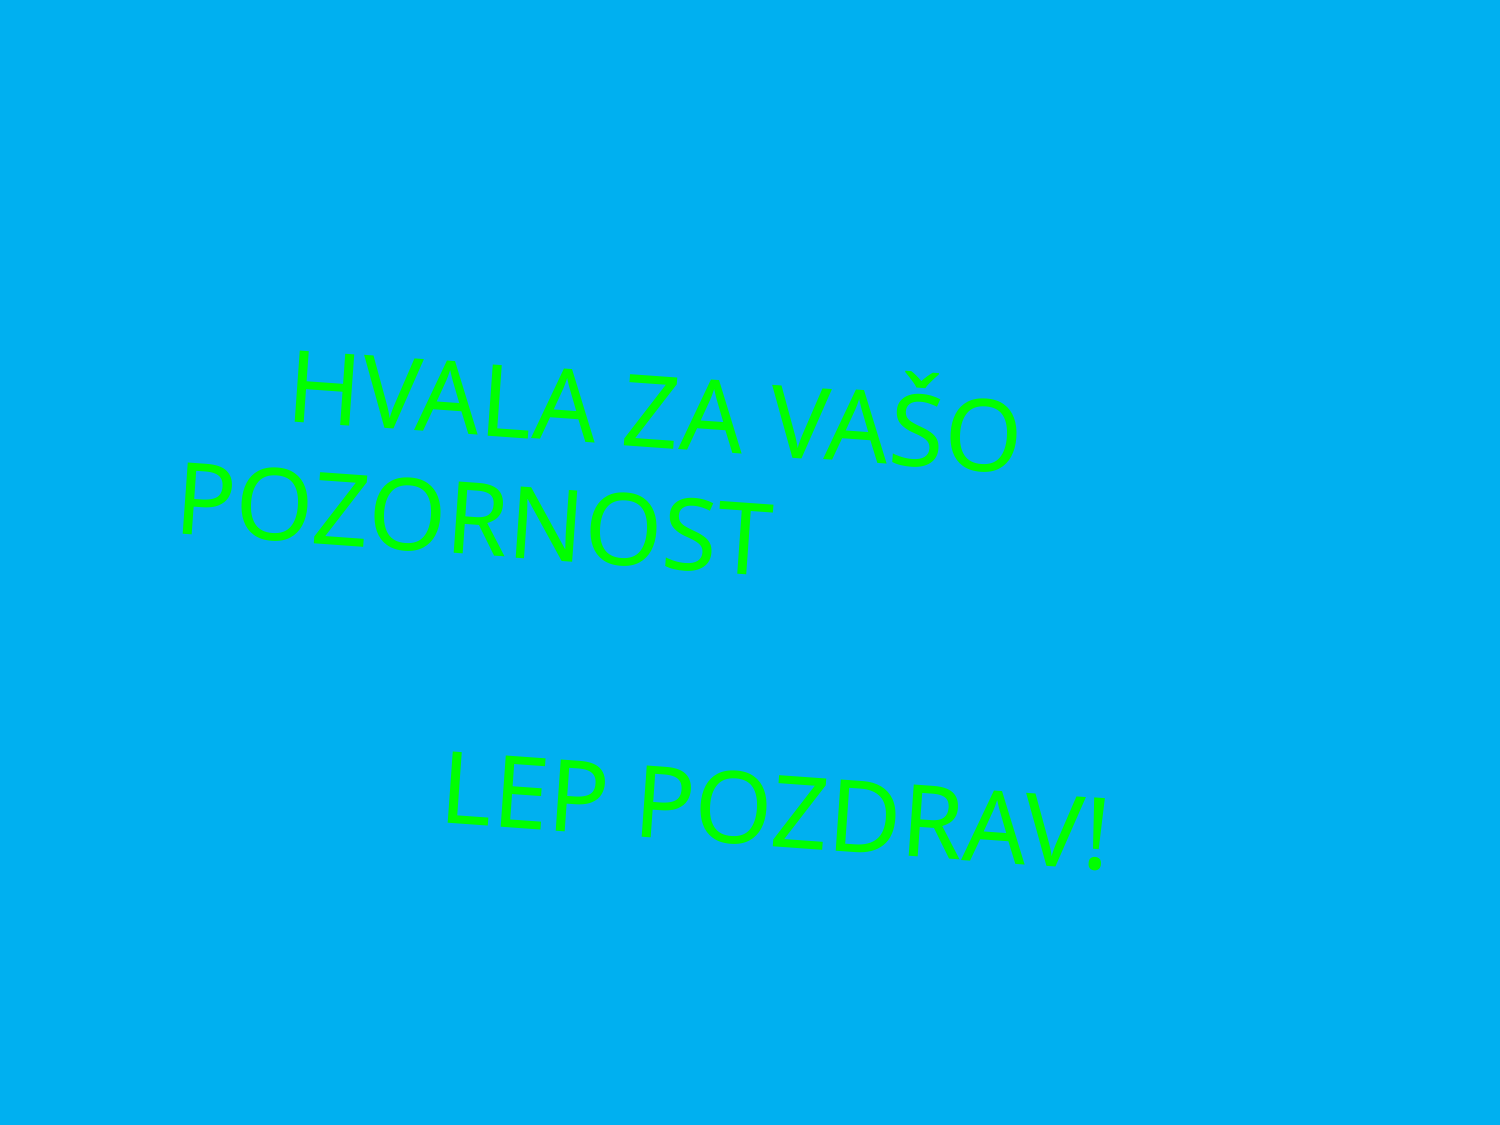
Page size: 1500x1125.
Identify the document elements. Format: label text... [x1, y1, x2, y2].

list HVALA ZA VAŠO POZORNOST LEP POZDRAV! [75, 215, 1463, 1048]
